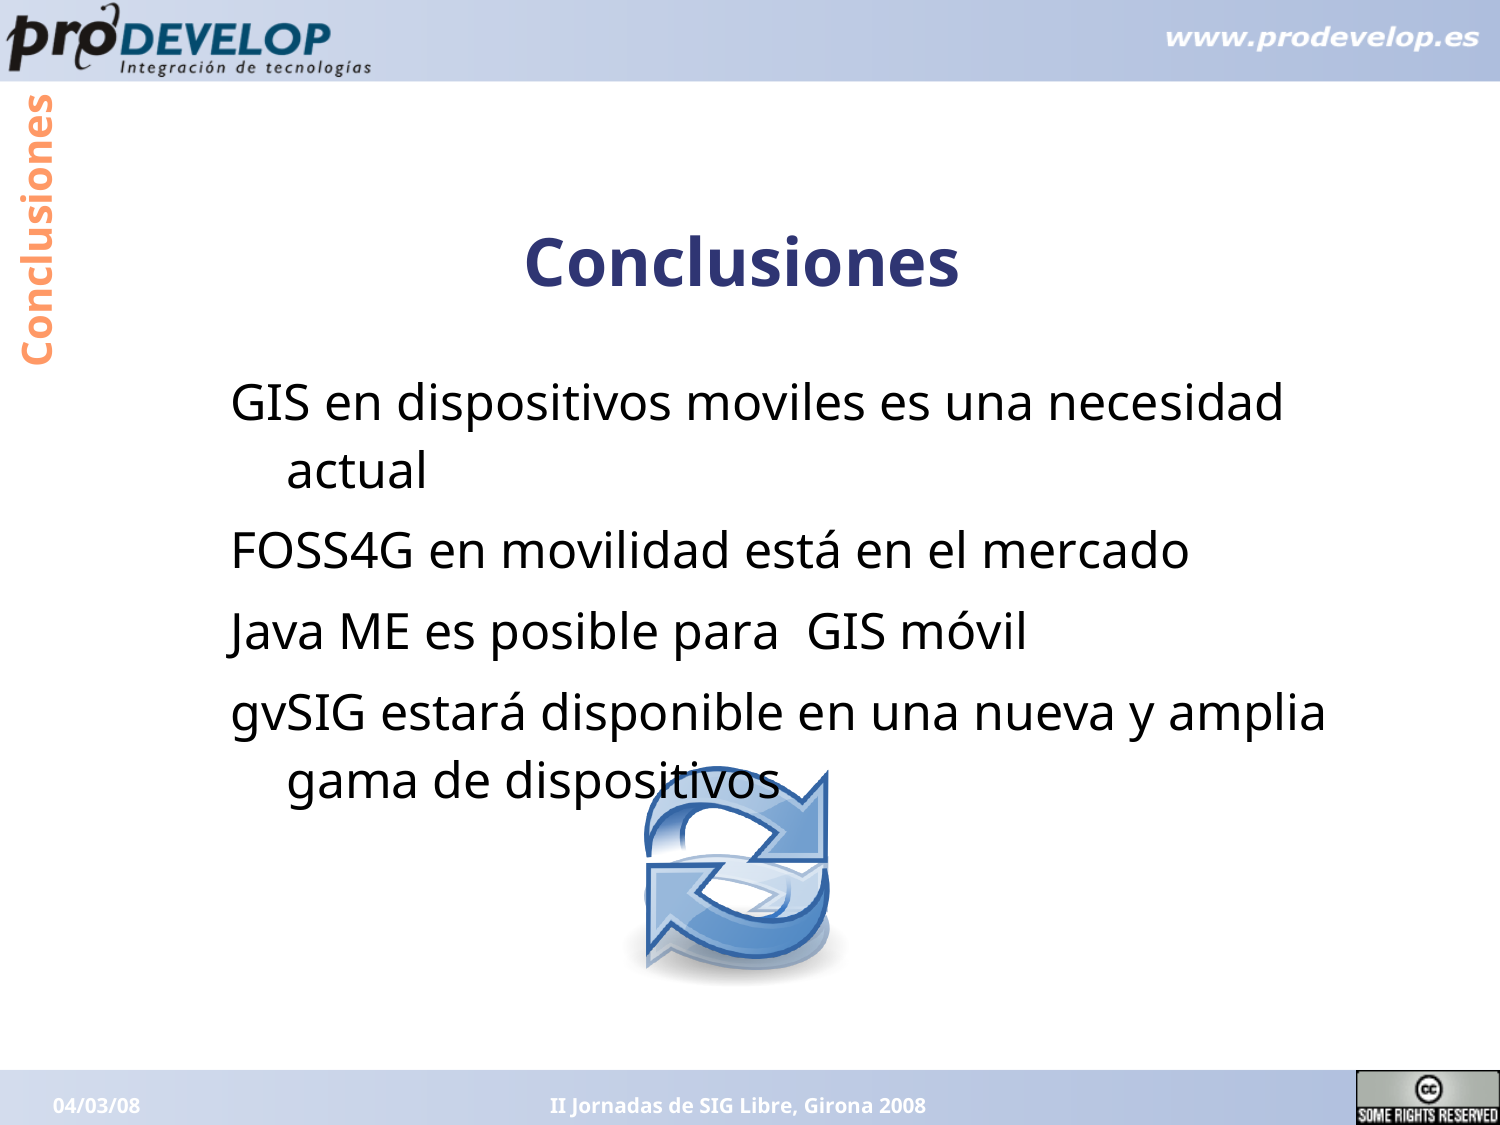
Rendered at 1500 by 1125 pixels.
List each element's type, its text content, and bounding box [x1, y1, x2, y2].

title Conclusiones [72, 166, 1418, 355]
picture [0, 0, 1500, 1125]
list GIS en dispositivos moviles es una necesidad actual FOSS4G en movilidad está en el mercado Java ME es posible para GIS móvil gvSIG estará disponible en una nueva y amplia gama de dispositivos [230, 366, 1353, 745]
title Conclusiones [0, 76, 72, 384]
